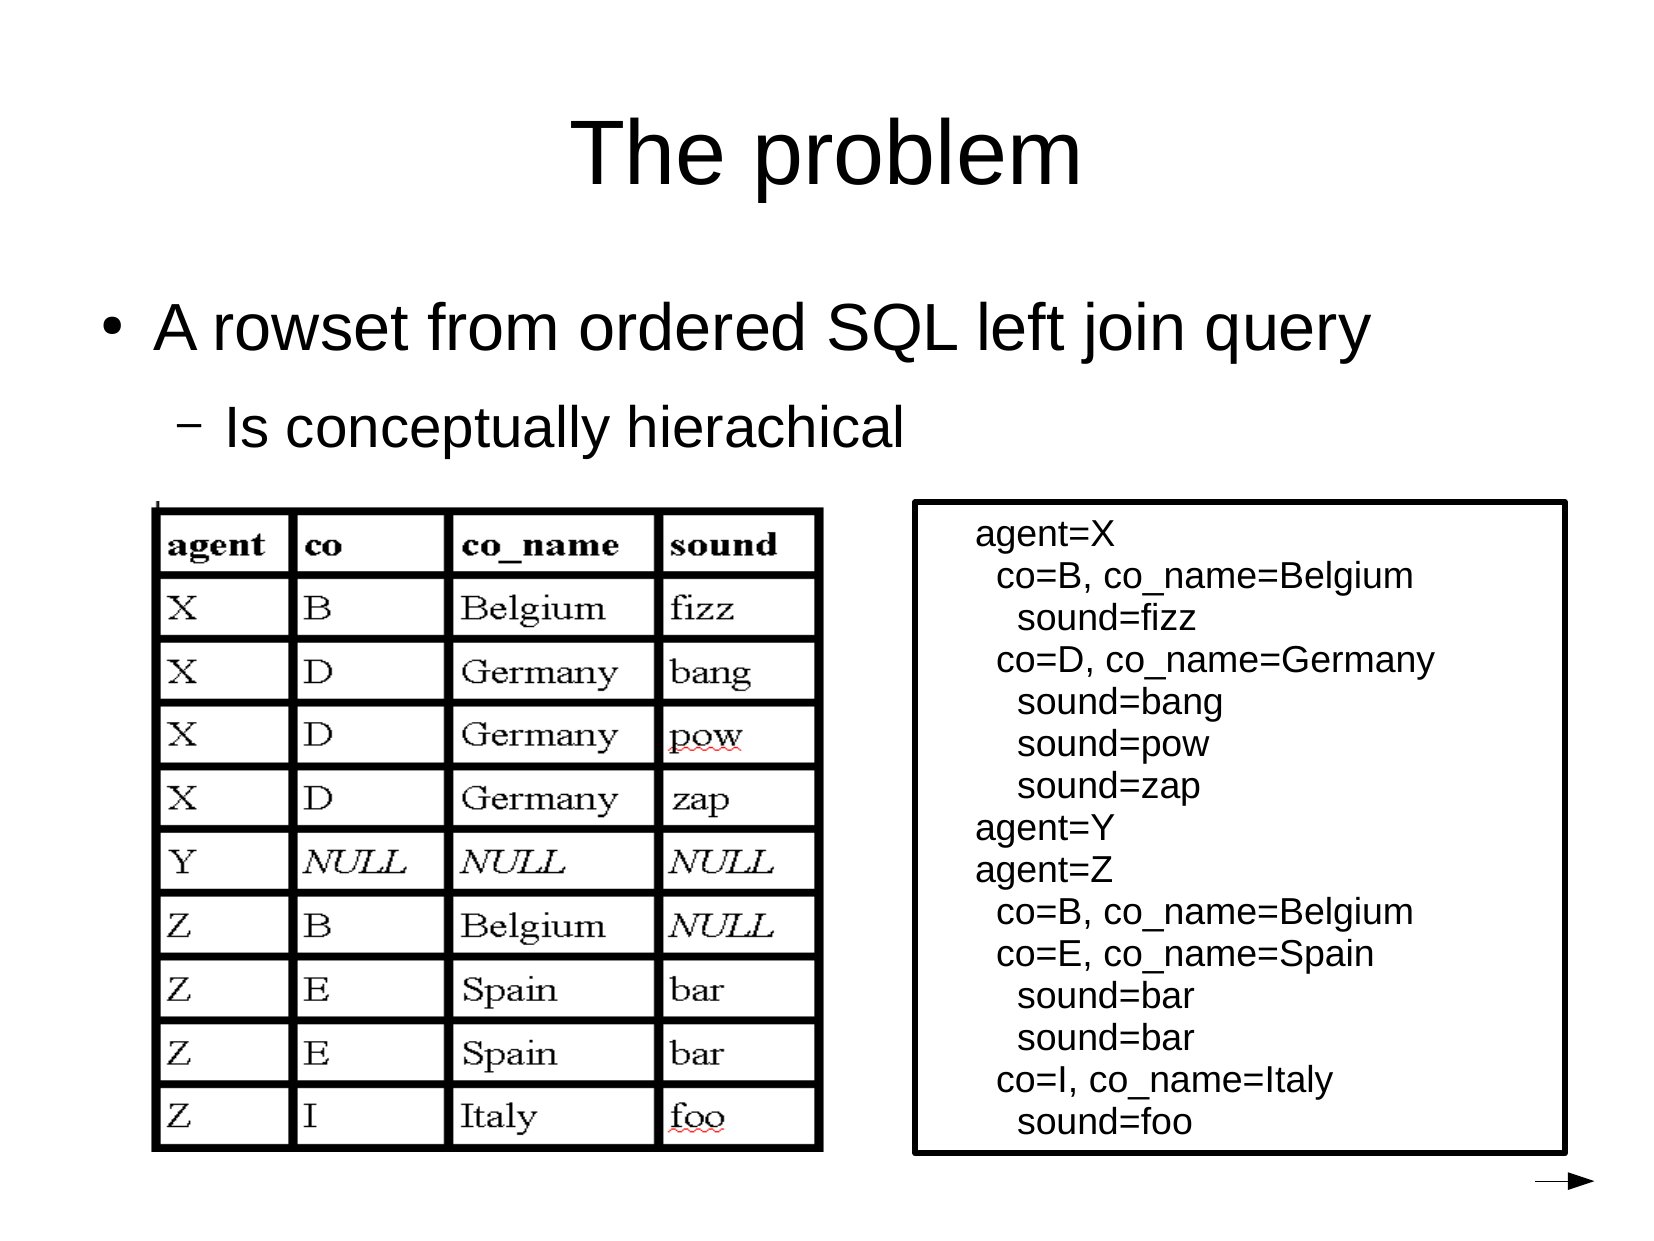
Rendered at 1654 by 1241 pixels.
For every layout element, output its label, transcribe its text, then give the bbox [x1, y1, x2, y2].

picture [147, 501, 827, 1152]
list A rowset from ordered SQL left join query Is conceptually hierachical [82, 290, 1571, 1109]
title The problem [82, 49, 1571, 257]
text_box agent=X co=B, co_name=Belgium sound=fizz co=D, co_name=Germany sound=bang sound=pow sound=zap agent=Y agent=Z co=B, co_name=Belgium co=E, co_name=Spain sound=bar sound=bar co=I, co_name=Italy sound=foo [915, 501, 1565, 1154]
